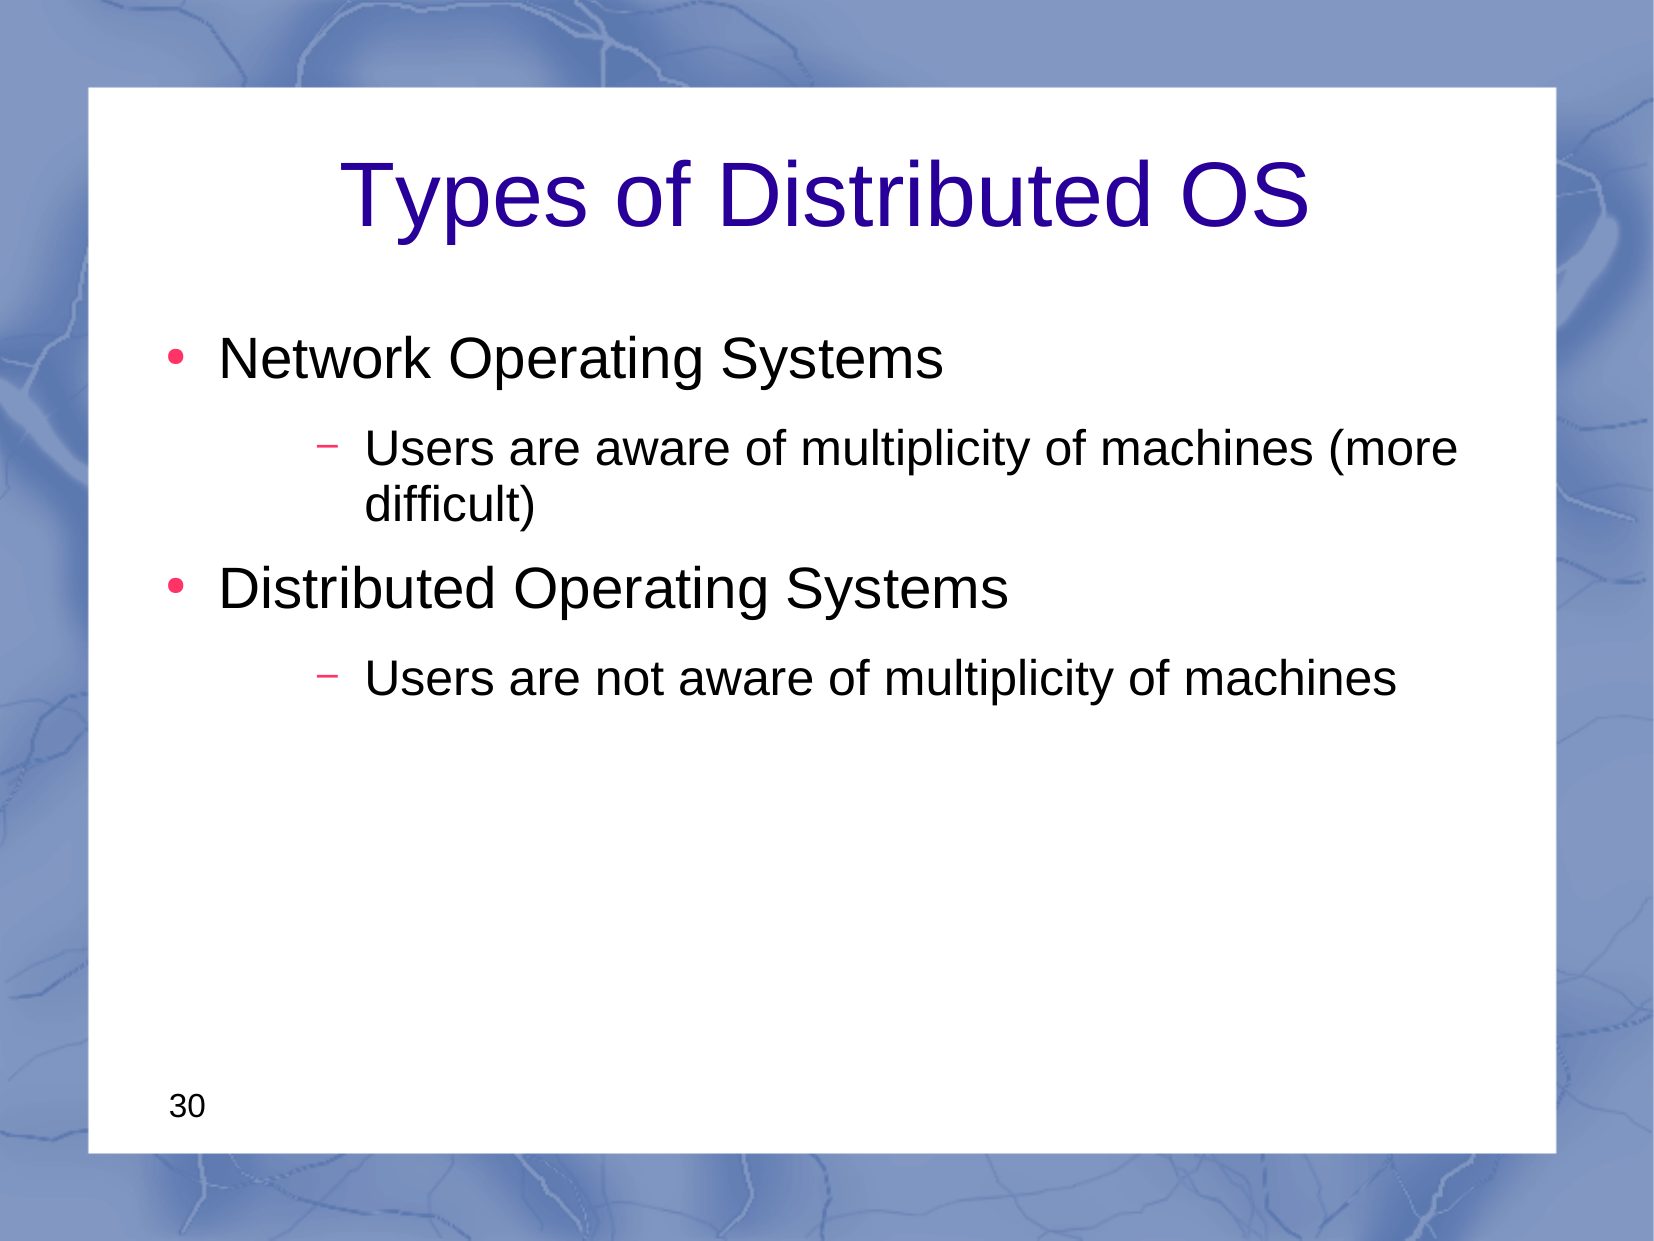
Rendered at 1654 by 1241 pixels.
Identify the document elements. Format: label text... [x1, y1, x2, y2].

title Types of Distributed OS [118, 90, 1536, 298]
picture [0, 0, 1654, 1241]
list Network Operating Systems Users are aware of multiplicity of machines (more difficult) Distributed Operating Systems Users are not aware of multiplicity of machines [147, 325, 1506, 1045]
